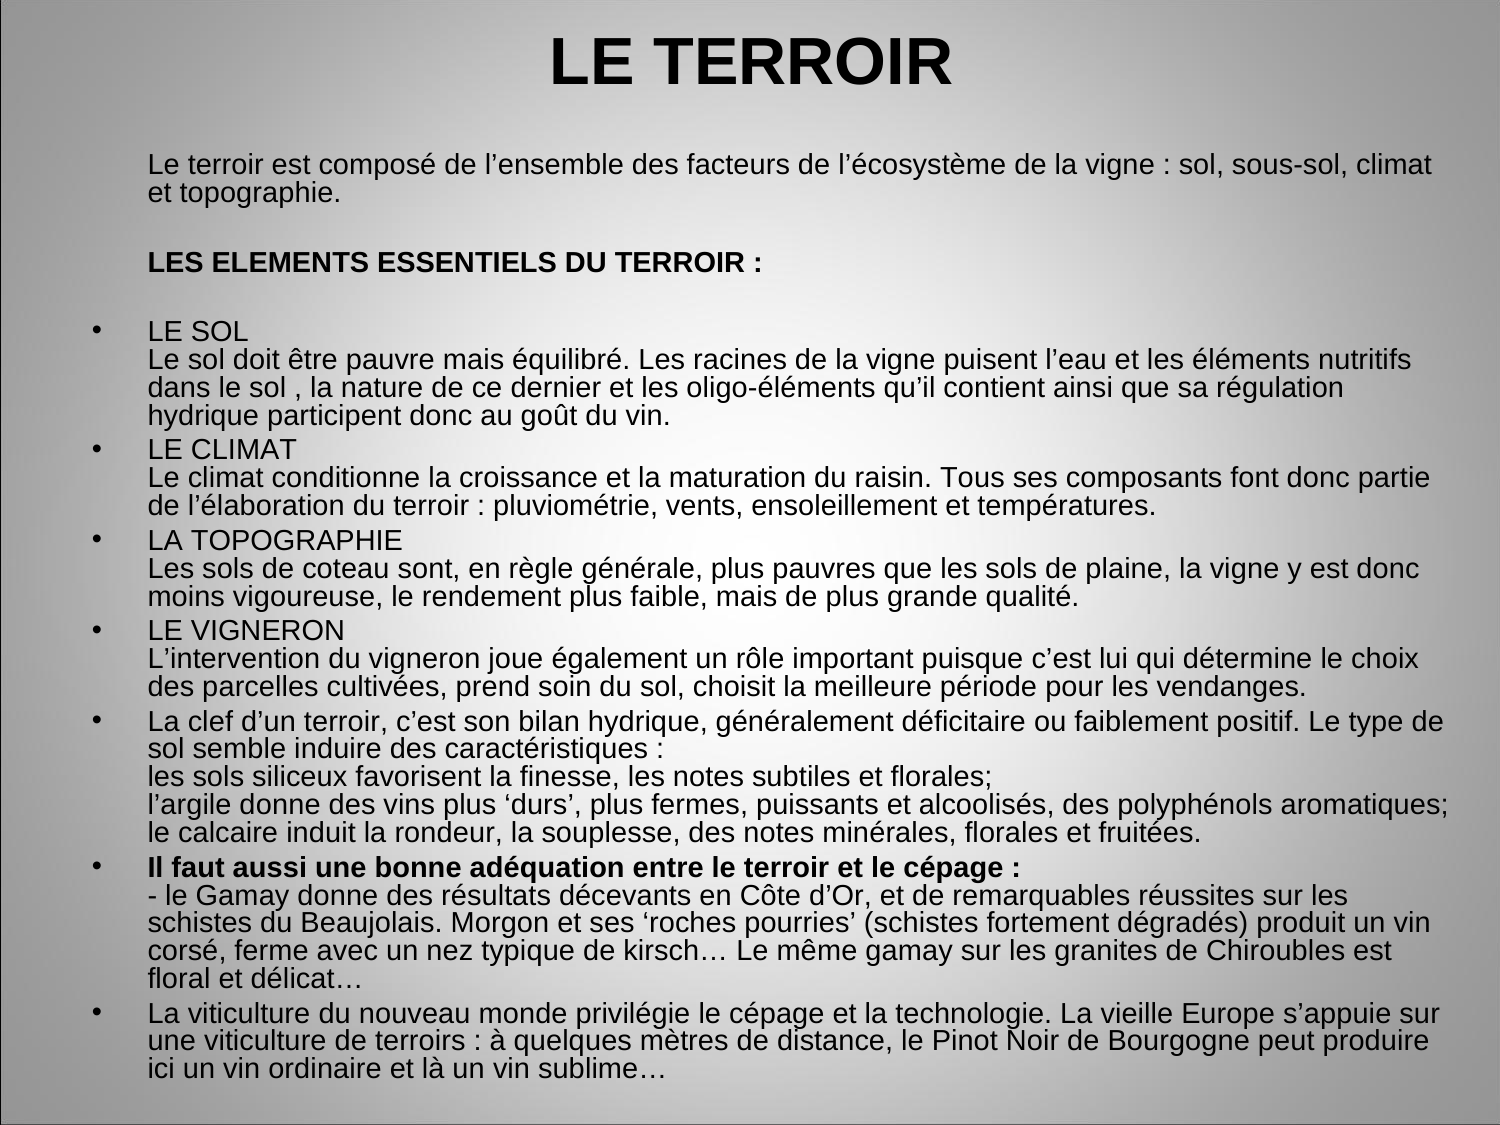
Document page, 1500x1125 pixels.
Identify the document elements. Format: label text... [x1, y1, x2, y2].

picture [0, 0, 1500, 1125]
list Le terroir est composé de l’ensemble des facteurs de l’écosystème de la vigne : sol, sous-sol, climat et topographie. LES ELEMENTS ESSENTIELS DU TERROIR : LE SOL Le sol doit être pauvre mais équilibré. Les racines de la vigne puisent l’eau et les éléments nutritifs dans le sol , la nature de ce dernier et les oligo-éléments qu’il contient ainsi que sa régulation hydrique participent donc au goût du vin. LE CLIMAT Le climat conditionne la croissance et la maturation du raisin. Tous ses composants font donc partie de l’élaboration du terroir : pluviométrie, vents, ensoleillement et températures. LA TOPOGRAPHIE Les sols de coteau sont, en règle générale, plus pauvres que les sols de plaine, la vigne y est donc moins vigoureuse, le rendement plus faible, mais de plus grande qualité. LE VIGNERON L’intervention du vigneron joue également un rôle important puisque c’est lui qui détermine le choix des parcelles cultivées, prend soin du sol, choisit la meilleure période pour les vendanges. La clef d’un terroir, c’est son bilan hydrique, généralement déficitaire ou faiblement positif. Le type de sol semble induire des caractéristiques : les sols siliceux favorisent la finesse, les notes subtiles et florales; l’argile donne des vins plus ‘durs’, plus fermes, puissants et alcoolisés, des polyphénols aromatiques; le calcaire induit la rondeur, la souplesse, des notes minérales, florales et fruitées. Il faut aussi une bonne adéquation entre le terroir et le cépage : - le Gamay donne des résultats décevants en Côte d’Or, et de remarquables réussites sur les schistes du Beaujolais. Morgon et ses ‘roches pourries’ (schistes fortement dégradés) produit un vin corsé, ferme avec un nez typique de kirsch… Le même gamay sur les granites de Chiroubles est floral et délicat… La viticulture du nouveau monde privilégie le cépage et la technologie. La vieille Europe s’appuie sur une viticulture de terroirs : à quelques mètres de distance, le Pinot Noir de Bourgogne peut produire ici un vin ordinaire et là un vin sublime… [76, 144, 1473, 1125]
title LE TERROIR [76, 0, 1427, 116]
